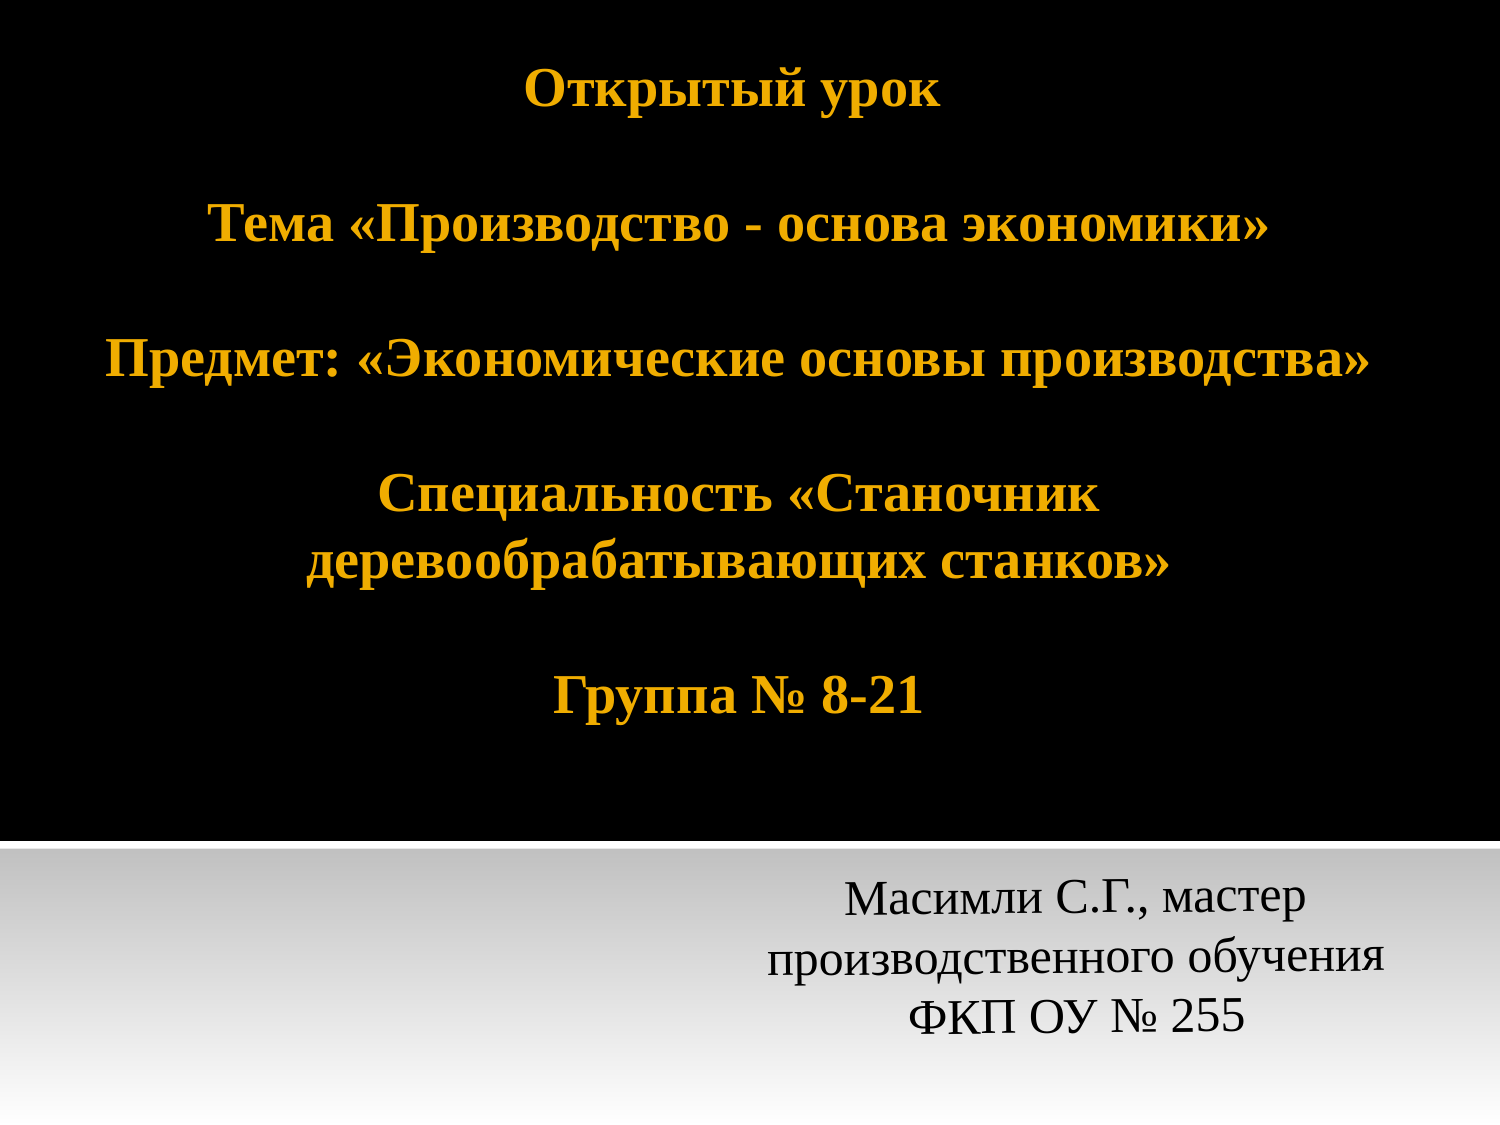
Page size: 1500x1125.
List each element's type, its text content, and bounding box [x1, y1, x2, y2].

subtitle Масимли С.Г., мастер производственного обучения ФКП ОУ № 255 [732, 851, 1420, 1011]
title Открытый урок Тема «Производство - основа экономики» Предмет: «Экономические основы производства» Специальность «Станочник деревообрабатывающих станков» Группа № 8-21 [76, 42, 1402, 220]
